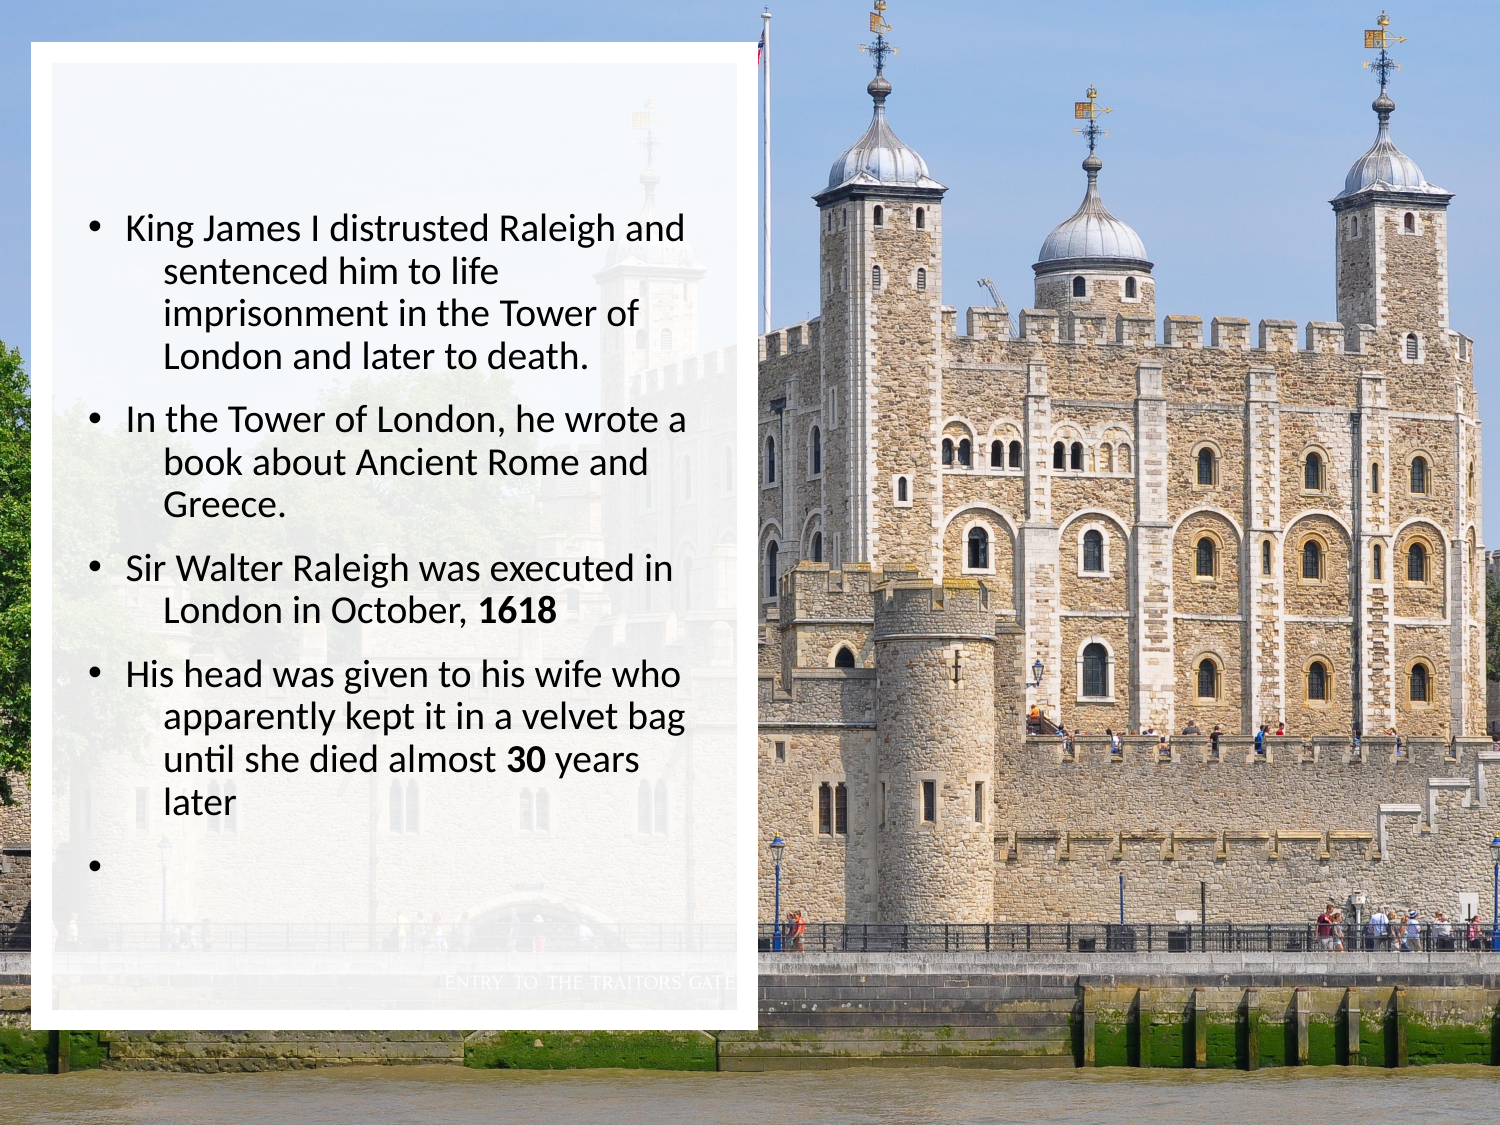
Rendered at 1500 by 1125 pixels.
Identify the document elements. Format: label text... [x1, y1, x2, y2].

list King James I distrusted Raleigh and sentenced him to life imprisonment in the Tower of London and later to death. In the Tower of London, he wrote a book about Ancient Rome and Greece. Sir Walter Raleigh was executed in London in October, 1618 His head was given to his wife who apparently kept it in a velvet bag until she died almost 30 years later [73, 200, 718, 968]
text_box [41, 53, 747, 1020]
picture [0, 0, 1500, 1125]
